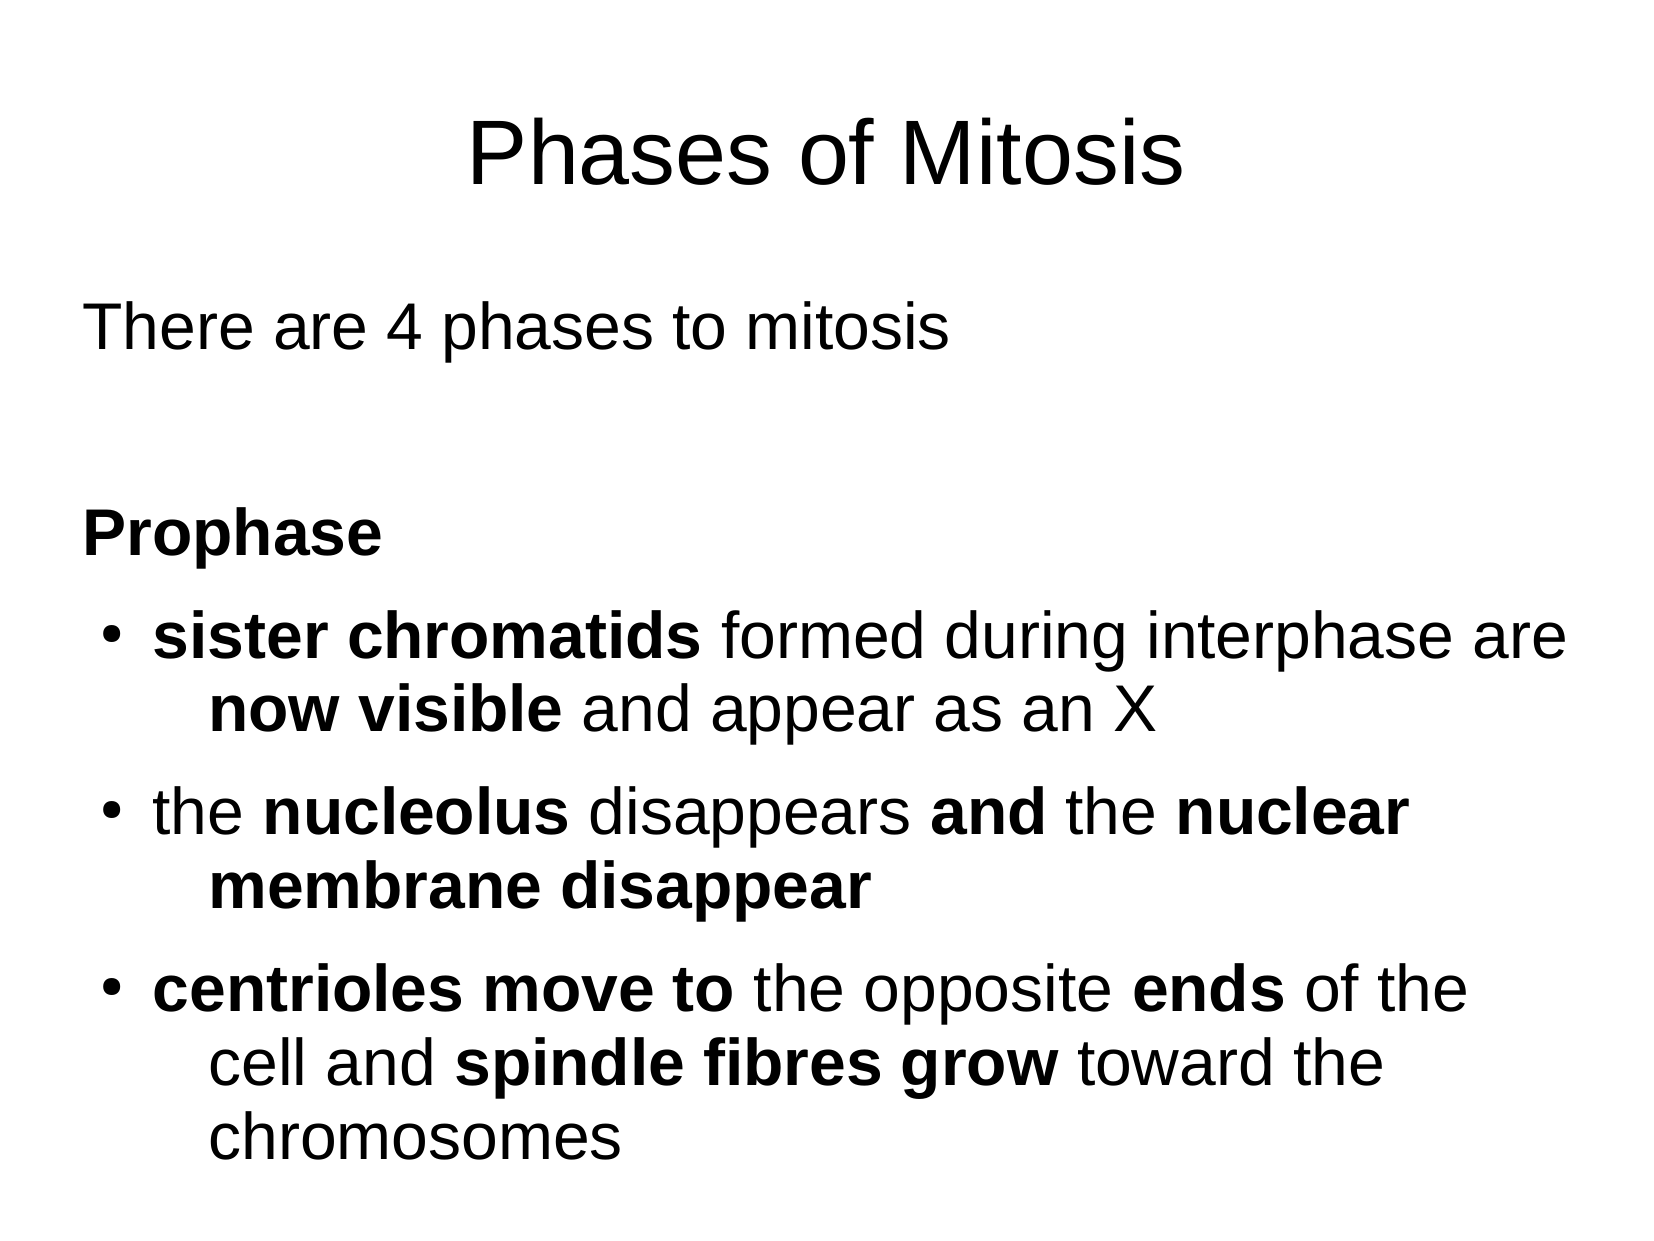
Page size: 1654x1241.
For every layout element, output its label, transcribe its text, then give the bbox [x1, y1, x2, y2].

title Phases of Mitosis [82, 49, 1571, 257]
list There are 4 phases to mitosis Prophase sister chromatids formed during interphase are now visible and appear as an X the nucleolus disappears and the nuclear membrane disappear centrioles move to the opposite ends of the cell and spindle fibres grow toward the chromosomes [82, 289, 1571, 1180]
